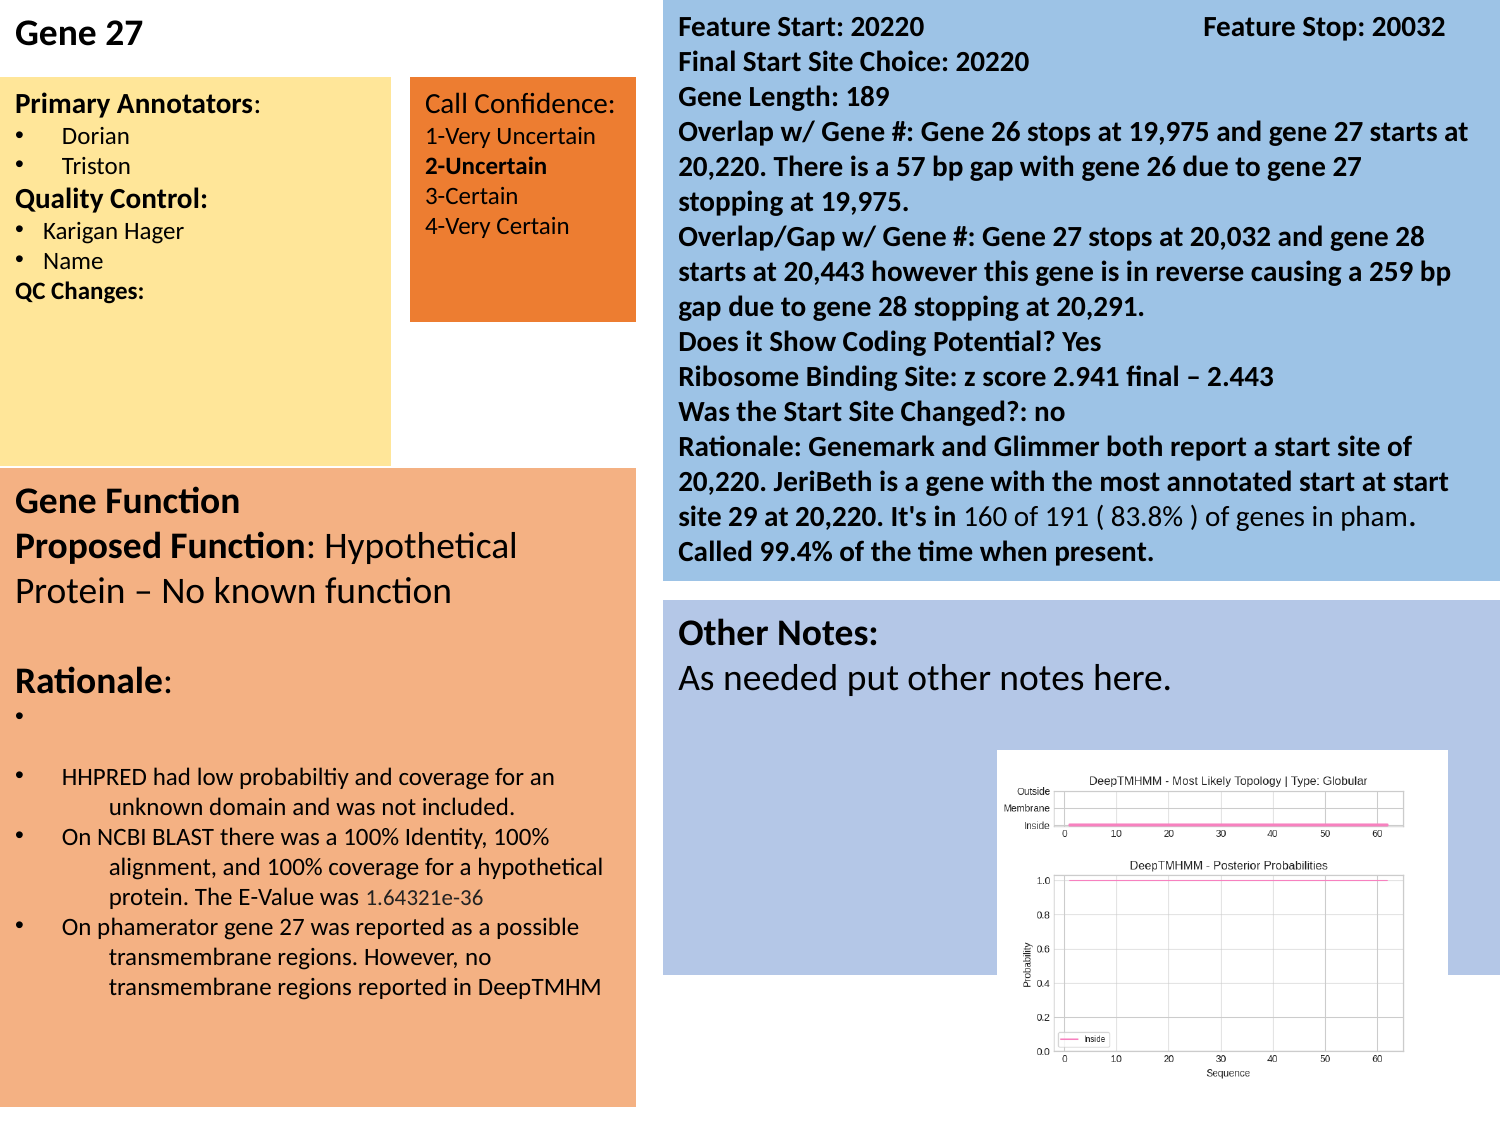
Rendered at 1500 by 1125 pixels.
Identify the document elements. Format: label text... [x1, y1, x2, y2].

text_box Other Notes: As needed put other notes here. [663, 600, 1500, 975]
text_box Call Confidence: 1-Very Uncertain 2-Uncertain 3-Certain 4-Very Certain [410, 77, 636, 322]
text_box Feature Start: 20220 Feature Stop: 20032 Final Start Site Choice: 20220 Gene Length: 189 Overlap w/ Gene #: Gene 26 stops at 19,975 and gene 27 starts at 20,220. There is a 57 bp gap with gene 26 due to gene 27 stopping at 19,975. Overlap/Gap w/ Gene #: Gene 27 stops at 20,032 and gene 28 starts at 20,443 however this gene is in reverse causing a 259 bp gap due to gene 28 stopping at 20,291. Does it Show Coding Potential? Yes Ribosome Binding Site: z score 2.941 final – 2.443 Was the Start Site Changed?: no Rationale: Genemark and Glimmer both report a start site of 20,220. JeriBeth is a gene with the most annotated start at start site 29 at 20,220. It's in 160 of 191 ( 83.8% ) of genes in pham. Called 99.4% of the time when present. [663, 0, 1500, 581]
picture [997, 750, 1448, 1088]
text_box Gene 27 [0, 0, 160, 61]
text_box Gene Function Proposed Function: Hypothetical Protein – No known function Rationale: HHPRED had low probabiltiy and coverage for an unknown domain and was not included. On NCBI BLAST there was a 100% Identity, 100% alignment, and 100% coverage for a hypothetical protein. The E-Value was 1.64321e-36 On phamerator gene 27 was reported as a possible transmembrane regions. However, no transmembrane regions reported in DeepTMHM [0, 468, 636, 1107]
text_box Primary Annotators: Dorian Triston Quality Control: Karigan Hager Name QC Changes: [0, 77, 391, 466]
